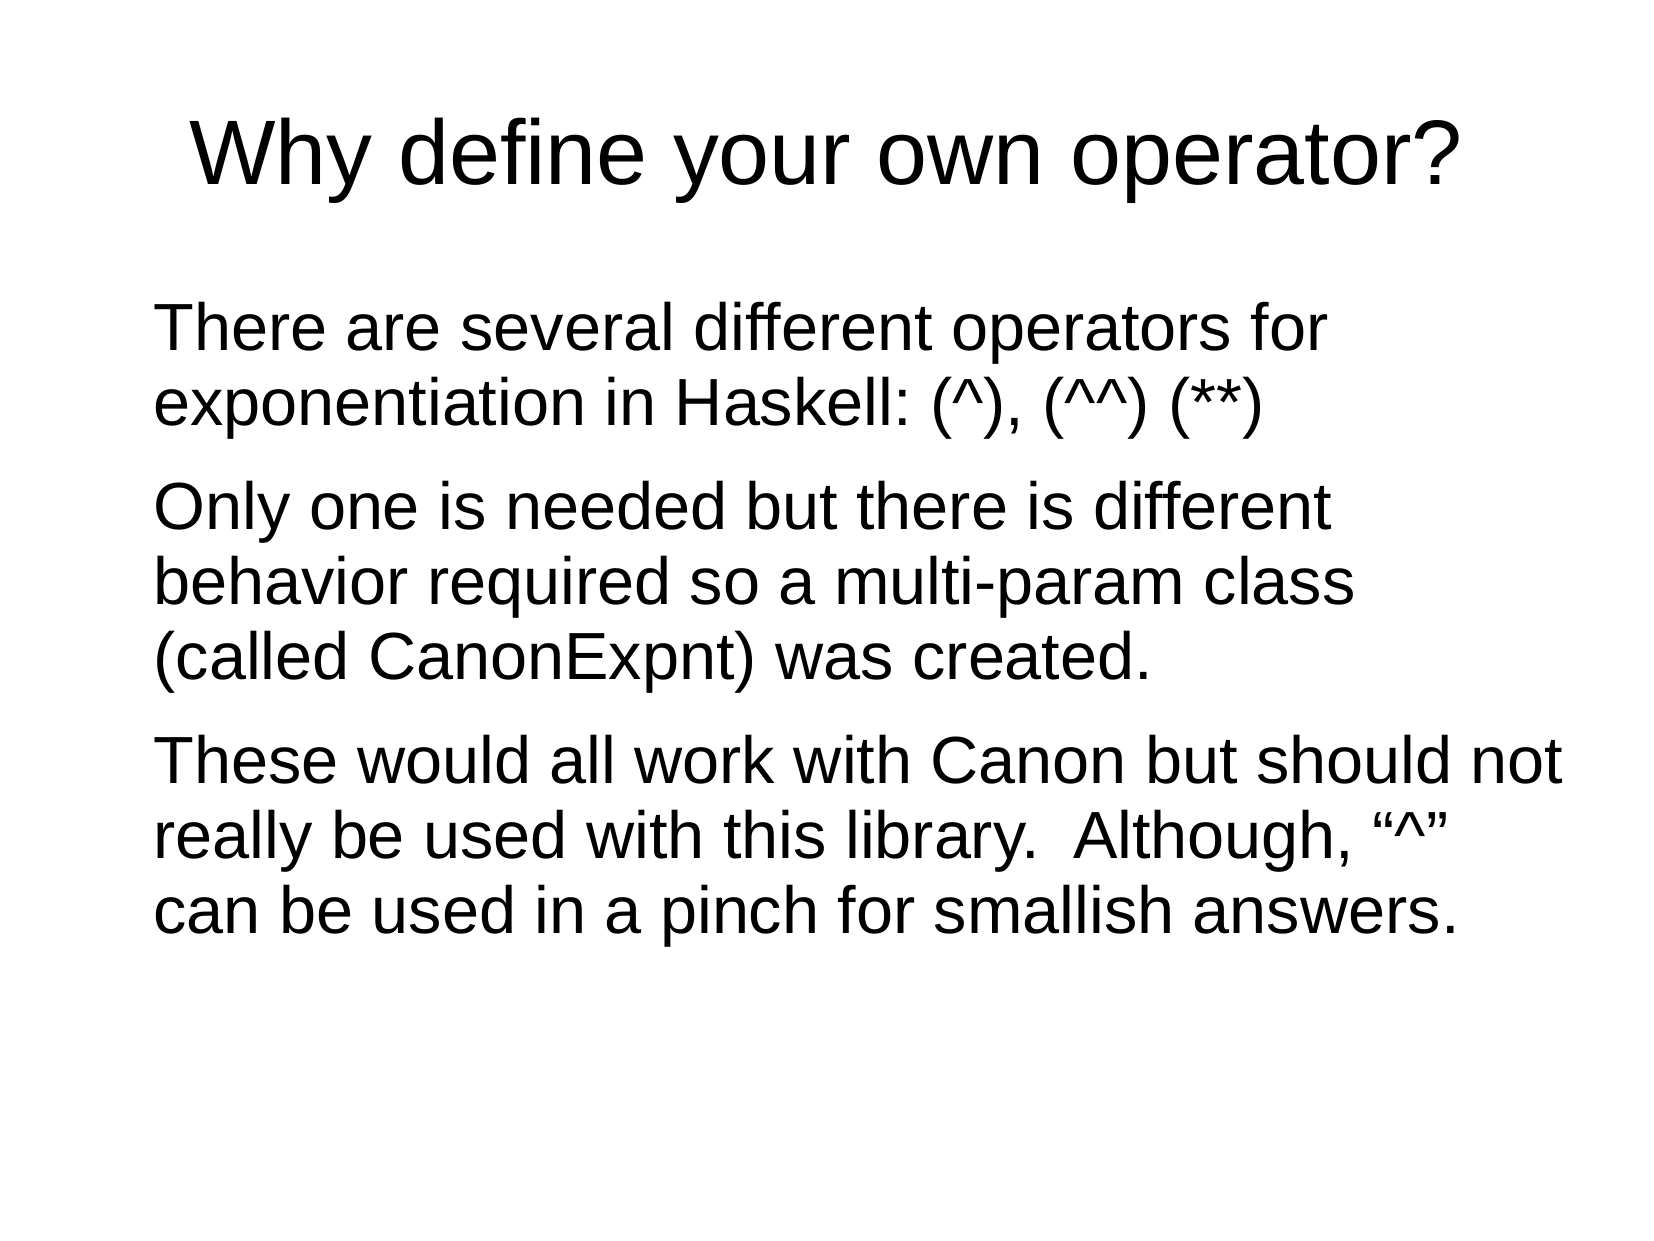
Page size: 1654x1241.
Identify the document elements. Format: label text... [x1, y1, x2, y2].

list There are several different operators for exponentiation in Haskell: (^), (^^) (**) Only one is needed but there is different behavior required so a multi-param class (called CanonExpnt) was created. These would all work with Canon but should not really be used with this library. Although, “^” can be used in a pinch for smallish answers. [82, 290, 1571, 1010]
title Why define your own operator? [82, 49, 1571, 257]
